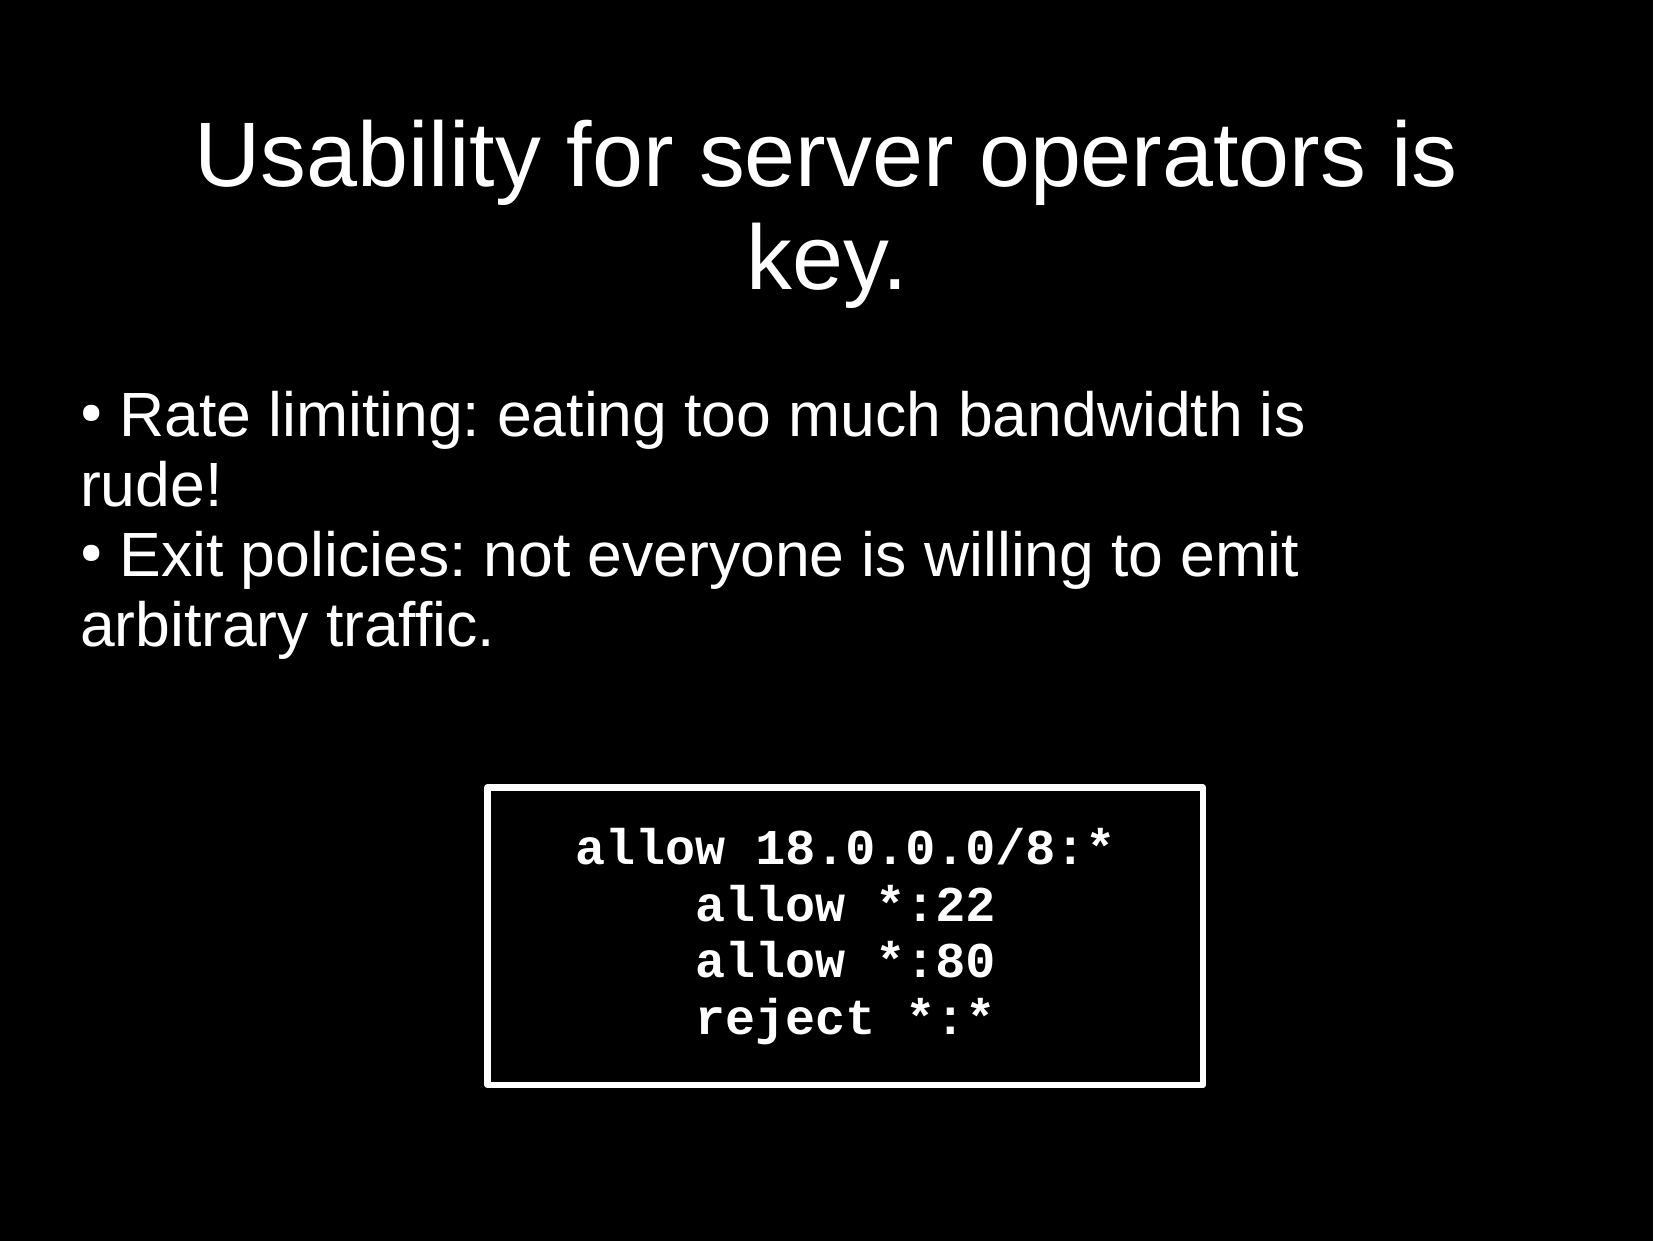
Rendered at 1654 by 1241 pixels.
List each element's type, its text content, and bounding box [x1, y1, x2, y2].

text_box [128, 330, 1497, 1150]
title Usability for server operators is key. [121, 95, 1534, 318]
text_box allow 18.0.0.0/8:* allow *:22 allow *:80 reject *:* [487, 787, 1204, 1085]
text_box Rate limiting: eating too much bandwidth is rude! Exit policies: not everyone is willing to emit arbitrary traffic. [65, 373, 1474, 1068]
